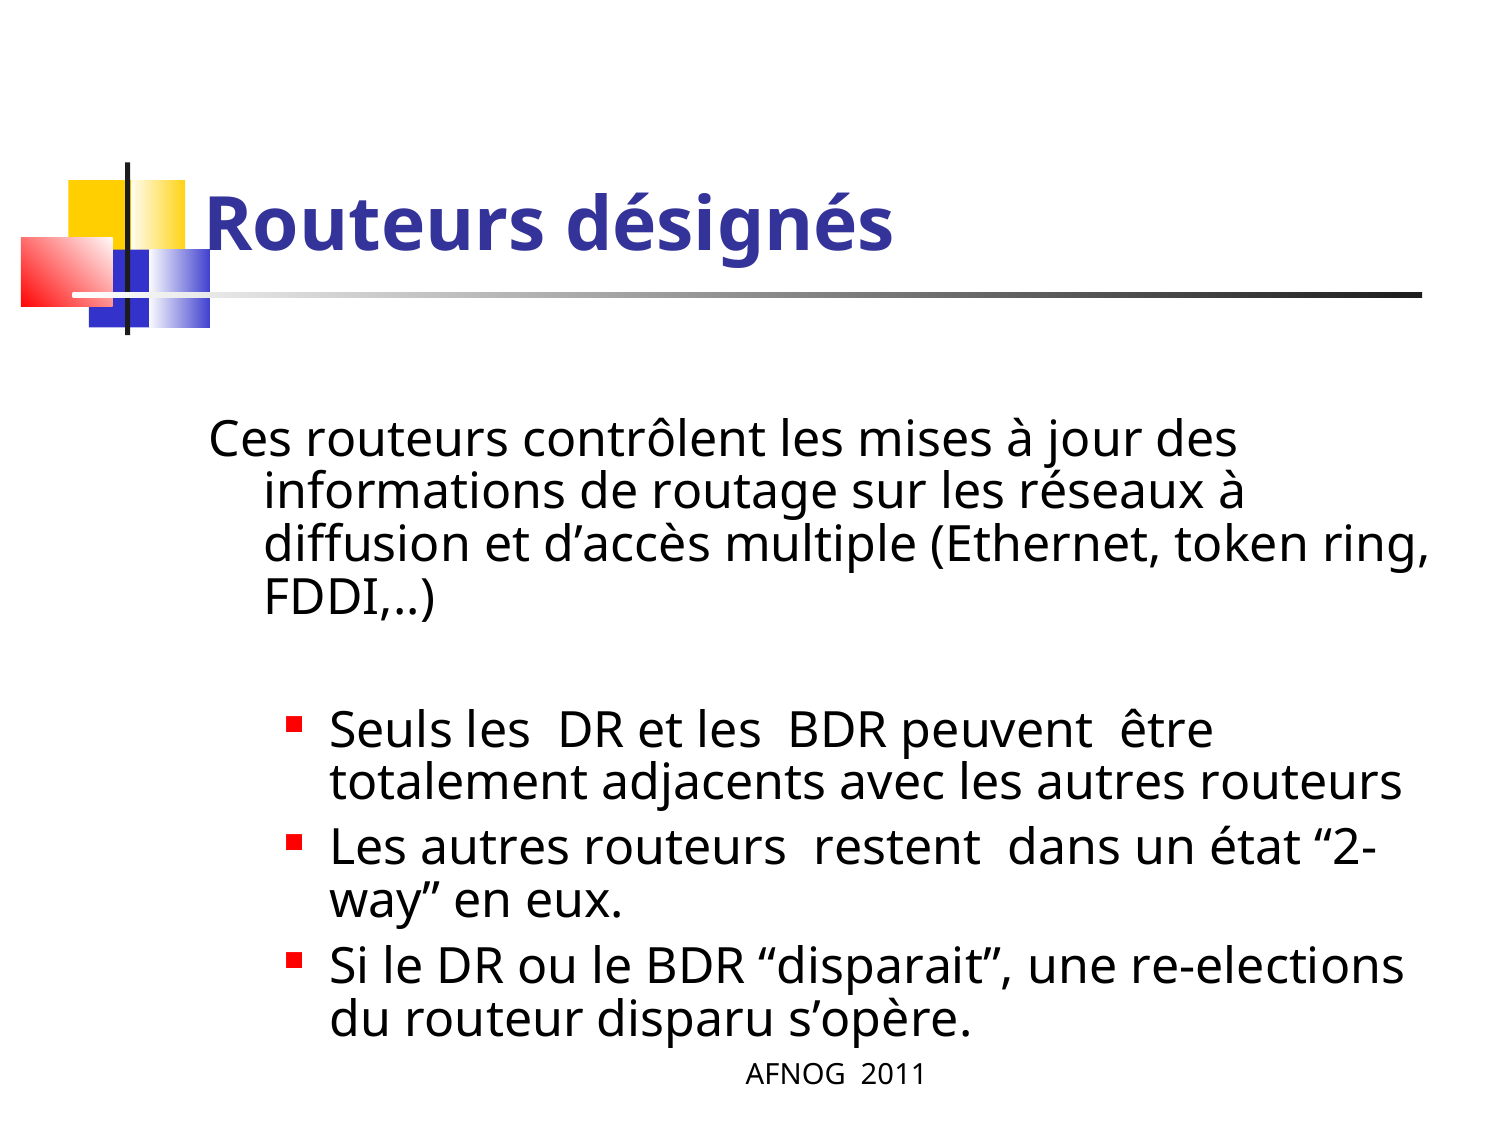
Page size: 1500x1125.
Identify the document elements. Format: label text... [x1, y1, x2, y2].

list Ces routeurs contrôlent les mises à jour des informations de routage sur les réseaux à diffusion et d’accès multiple (Ethernet, token ring, FDDI,..)‏ Seuls les DR et les BDR peuvent être totalement adjacents avec les autres routeurs Les autres routeurs restent dans un état “2-way” en eux. Si le DR ou le BDR “disparait”, une re-elections du routeur disparu s’opère. [193, 314, 1469, 1059]
text_box AFNOG 2011 [599, 1059, 1074, 1099]
title Routeurs désignés [188, 35, 1468, 276]
